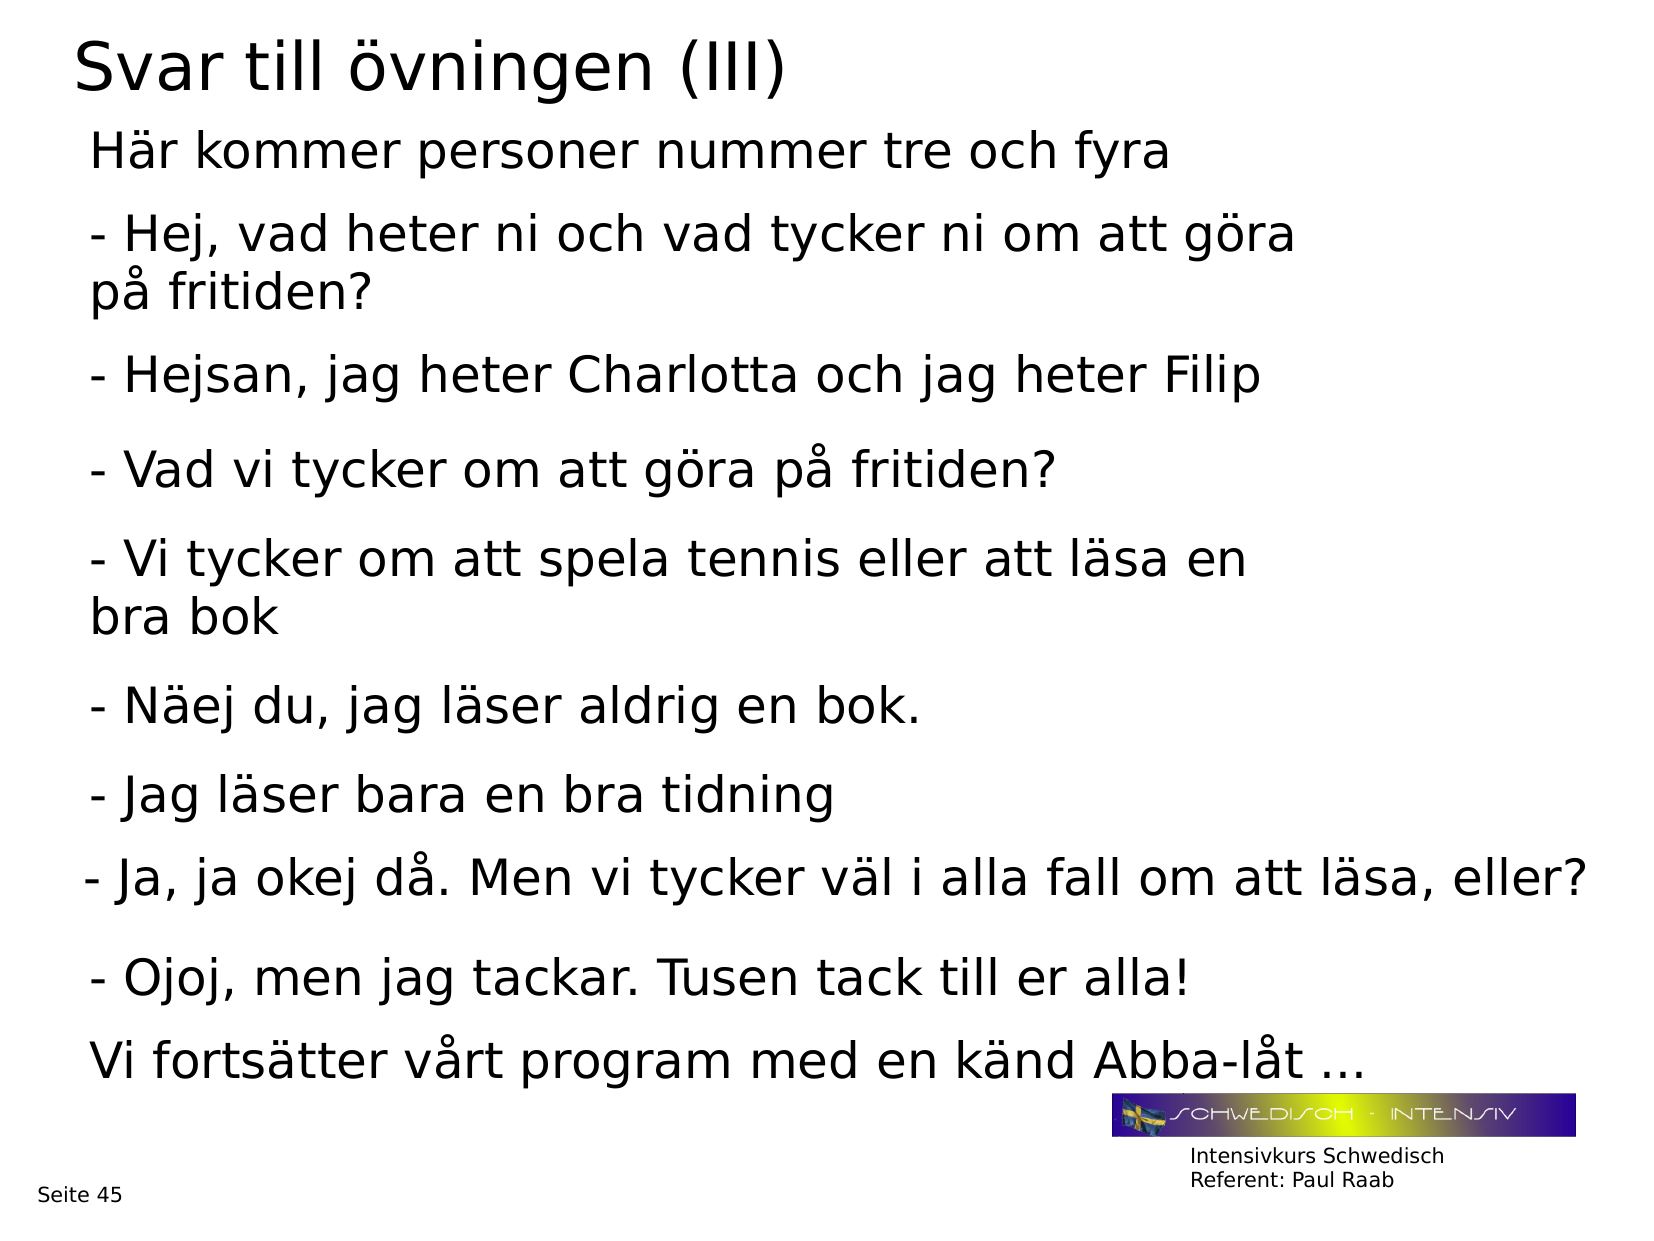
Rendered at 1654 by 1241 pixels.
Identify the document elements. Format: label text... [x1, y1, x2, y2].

text_box - Vad vi tycker om att göra på fritiden? [75, 433, 1351, 507]
picture [1112, 1093, 1576, 1137]
text_box - Hej, vad heter ni och vad tycker ni om att göra på fritiden? [75, 197, 1351, 329]
text_box - Ojoj, men jag tackar. Tusen tack till er alla! [75, 941, 1538, 1015]
text_box - Ja, ja okej då. Men vi tycker väl i alla fall om att läsa, eller? [69, 841, 1607, 915]
text_box - Näej du, jag läser aldrig en bok. [75, 669, 1538, 744]
text_box - Hejsan, jag heter Charlotta och jag heter Filip [75, 339, 1351, 413]
text_box Svar till övningen (III) [37, 20, 826, 114]
text_box Vi fortsätter vårt program med en känd Abba-låt ... [75, 1024, 1538, 1098]
text_box - Vi tycker om att spela tennis eller att läsa en bra bok [75, 522, 1351, 654]
text_box - Jag läser bara en bra tidning [75, 758, 1013, 832]
text_box Här kommer personer nummer tre och fyra [75, 114, 1351, 188]
